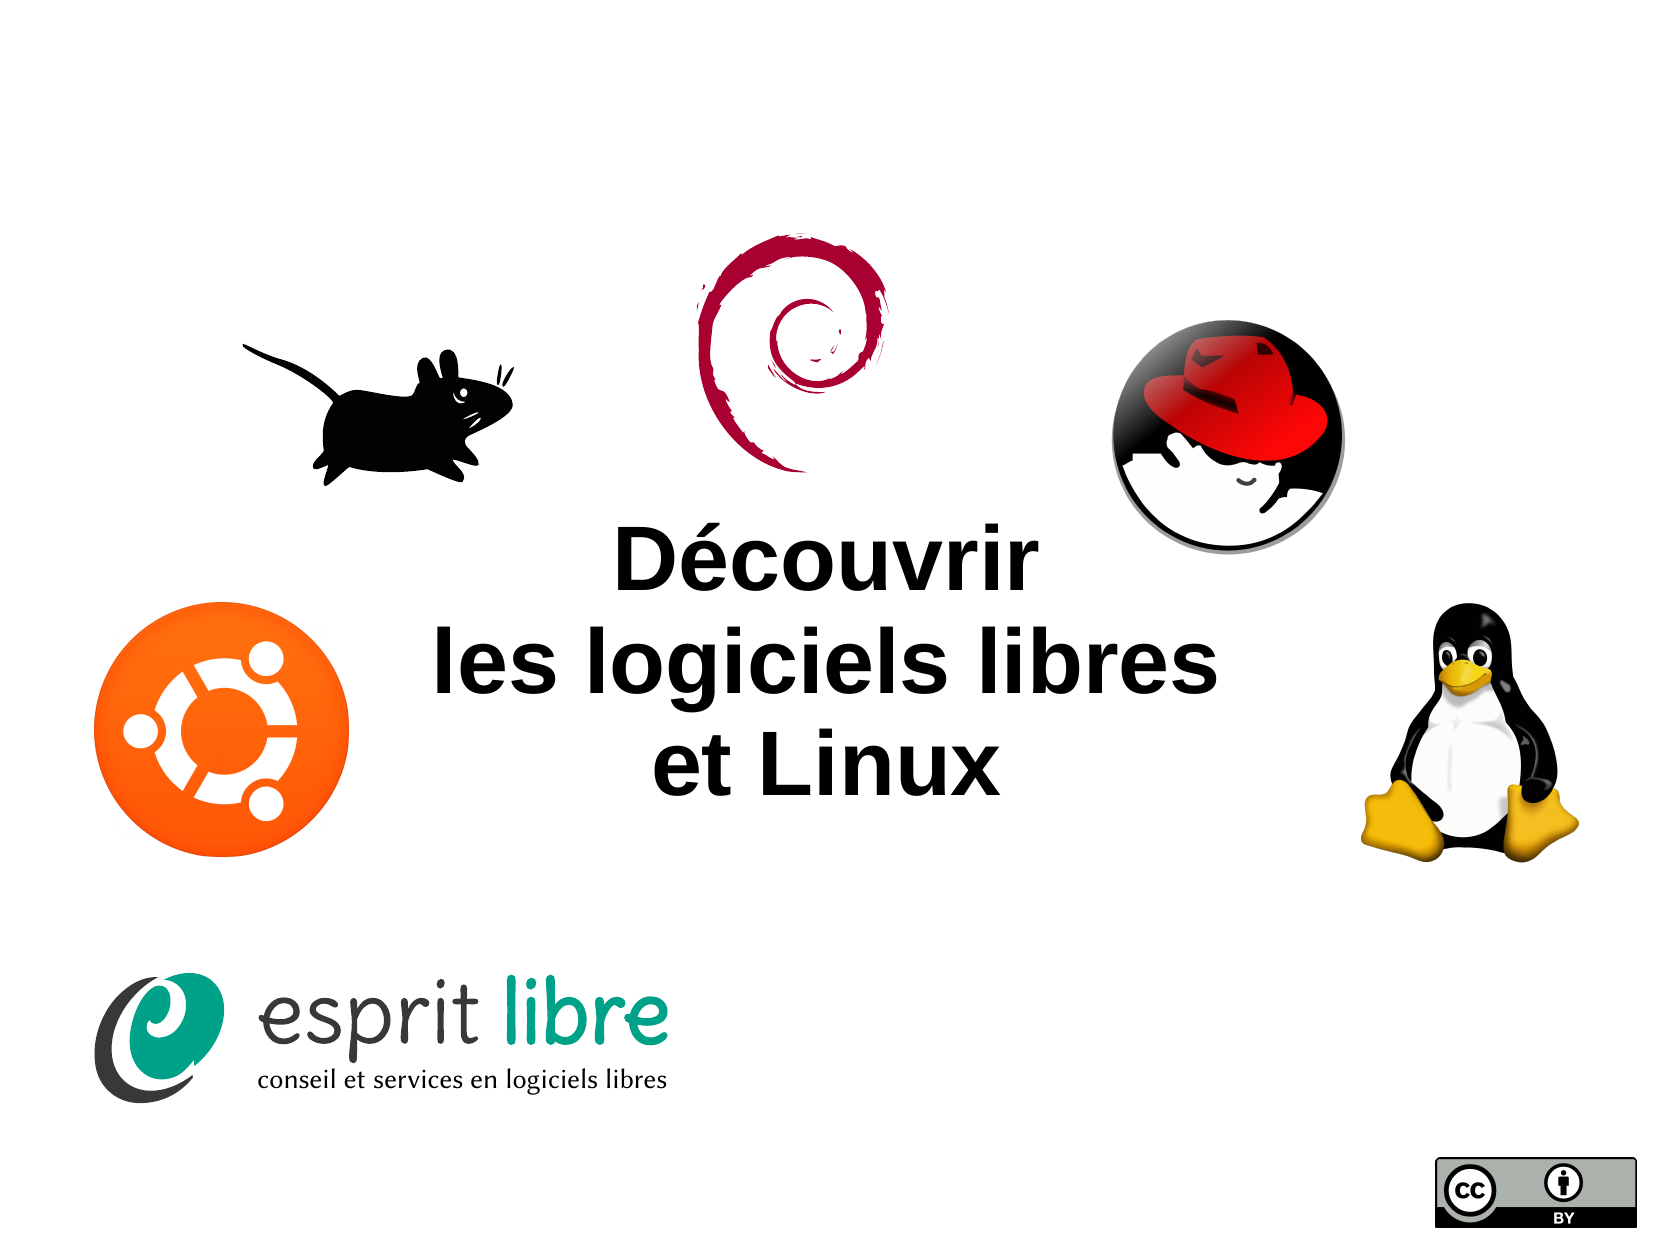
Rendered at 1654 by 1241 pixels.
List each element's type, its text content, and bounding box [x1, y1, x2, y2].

picture [1110, 318, 1347, 556]
picture [1435, 1157, 1637, 1228]
picture [94, 602, 349, 857]
picture [73, 970, 686, 1106]
picture [1346, 586, 1591, 875]
picture [696, 232, 890, 473]
subtitle Découvrir les logiciels libres et Linux [82, 302, 1571, 1022]
picture [224, 342, 556, 498]
